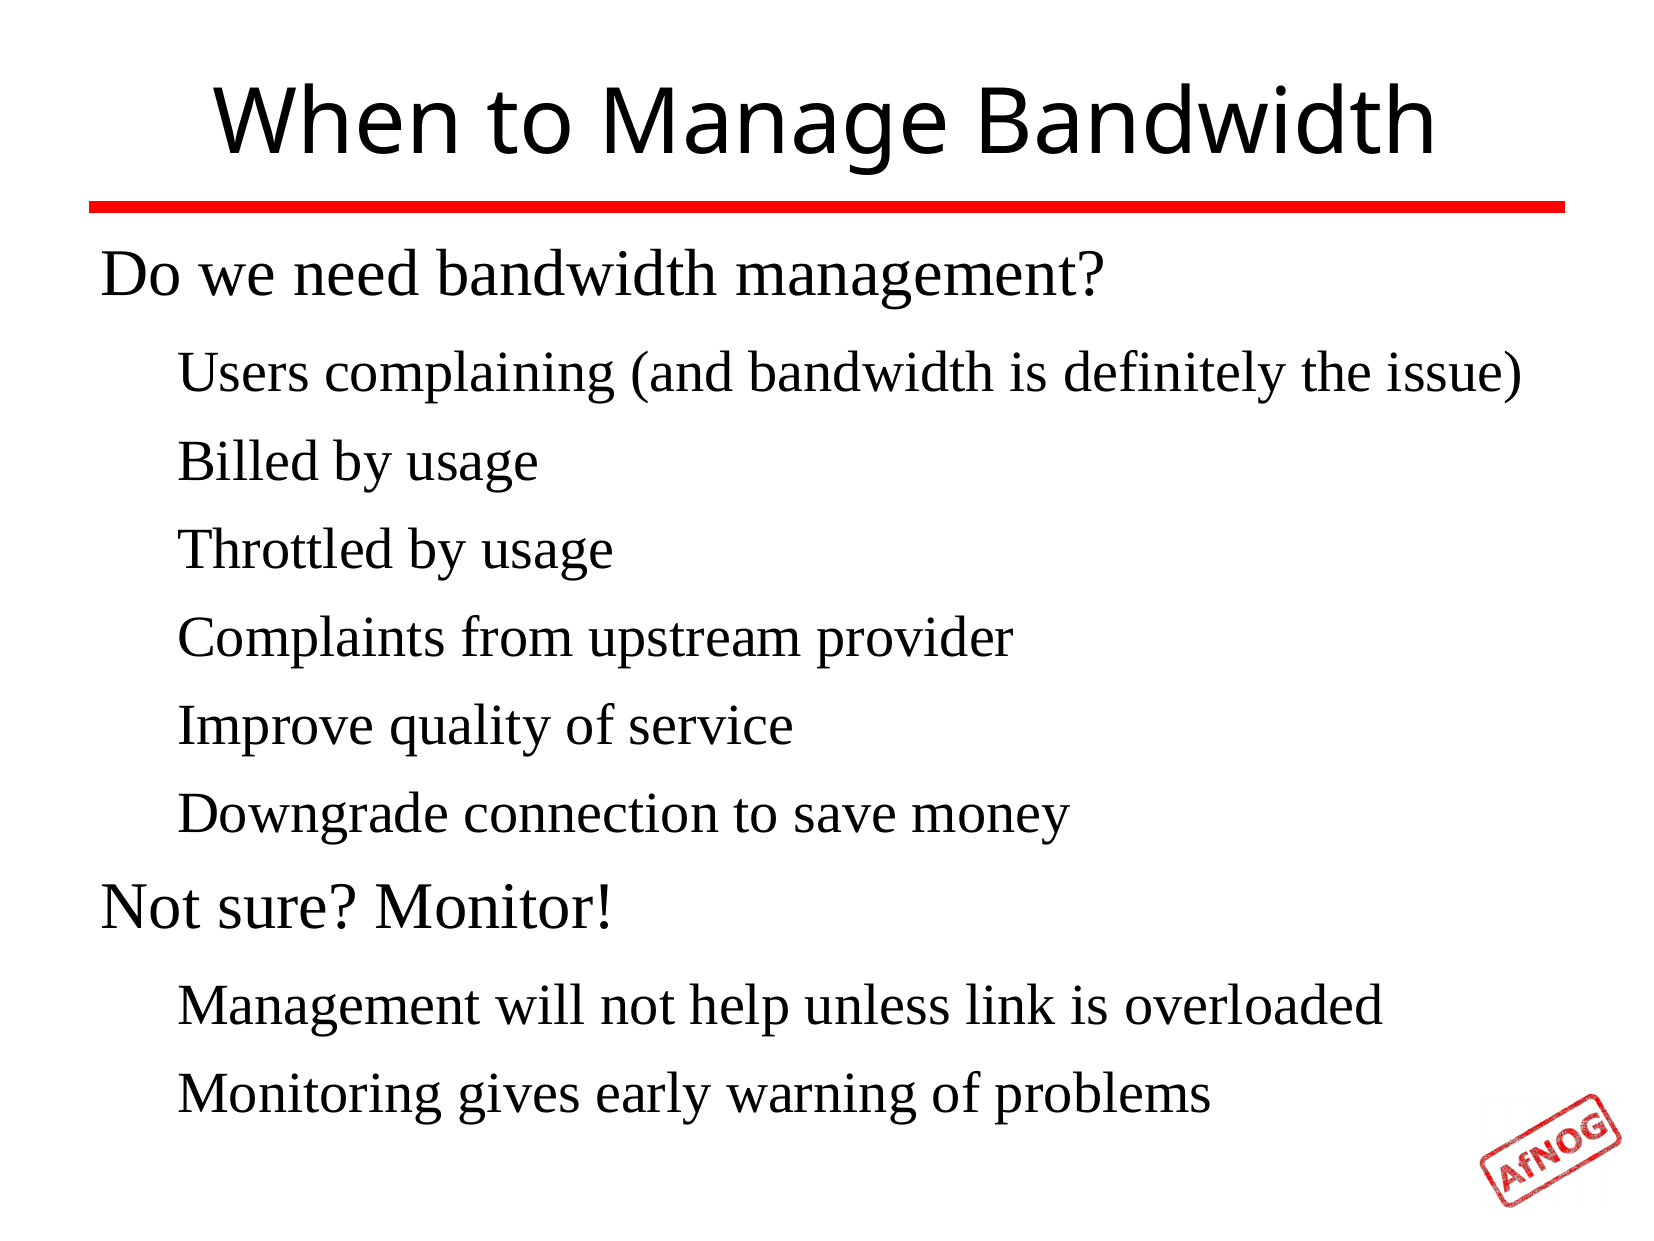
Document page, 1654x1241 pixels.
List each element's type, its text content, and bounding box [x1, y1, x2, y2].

list Do we need bandwidth management? Users complaining (and bandwidth is definitely the issue) Billed by usage Throttled by usage Complaints from upstream provider Improve quality of service Downgrade connection to save money Not sure? Monitor! Management will not help unless link is overloaded Monitoring gives early warning of problems [82, 236, 1571, 1126]
picture [1476, 1090, 1625, 1211]
title When to Manage Bandwidth [88, 29, 1565, 207]
